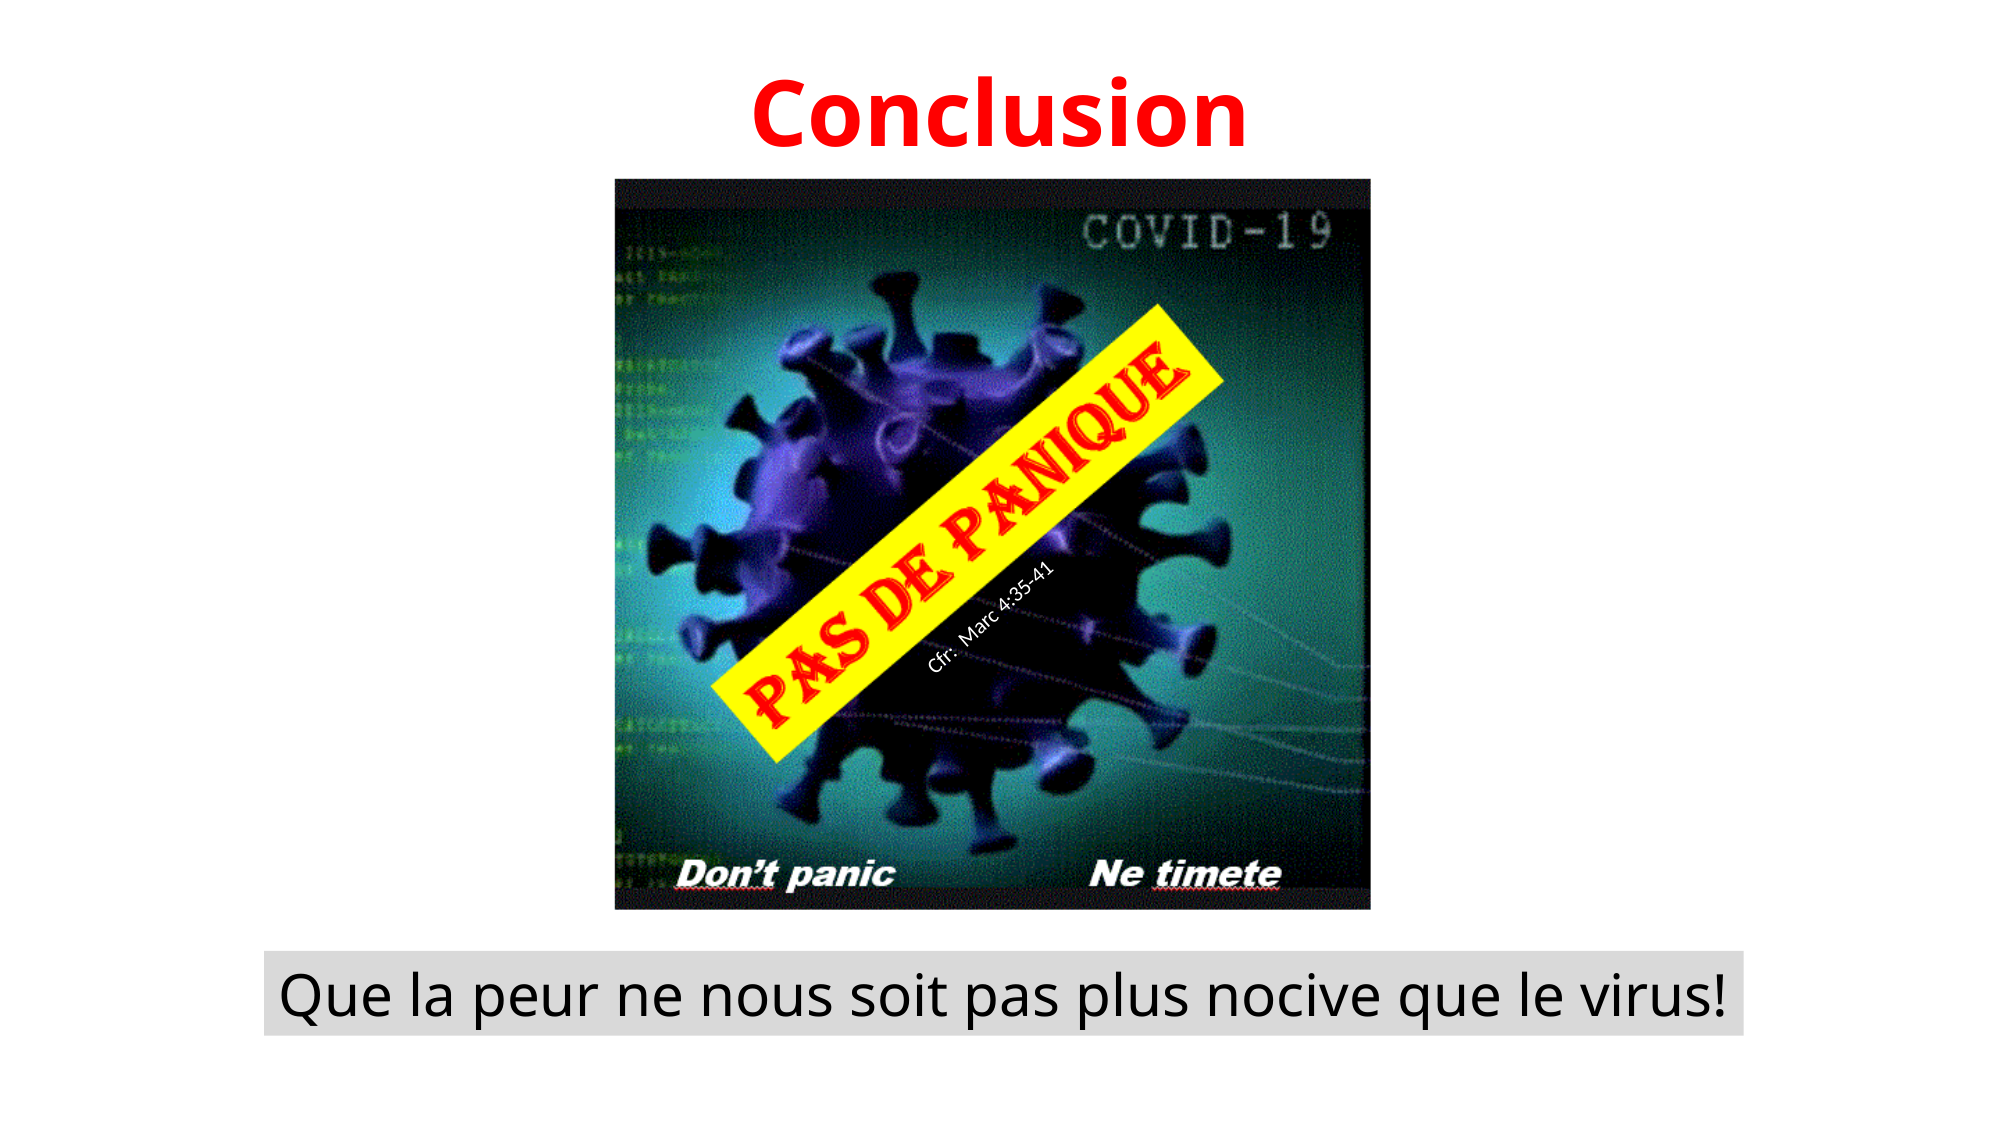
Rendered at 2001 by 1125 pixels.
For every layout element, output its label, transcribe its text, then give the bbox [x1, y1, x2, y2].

text_box Conclusion [137, 59, 1863, 278]
text_box Que la peur ne nous soit pas plus nocive que le virus! [264, 950, 1744, 1036]
picture [604, 278, 1382, 921]
text_box Cfr: Marc 4:35-41 [904, 538, 1074, 694]
